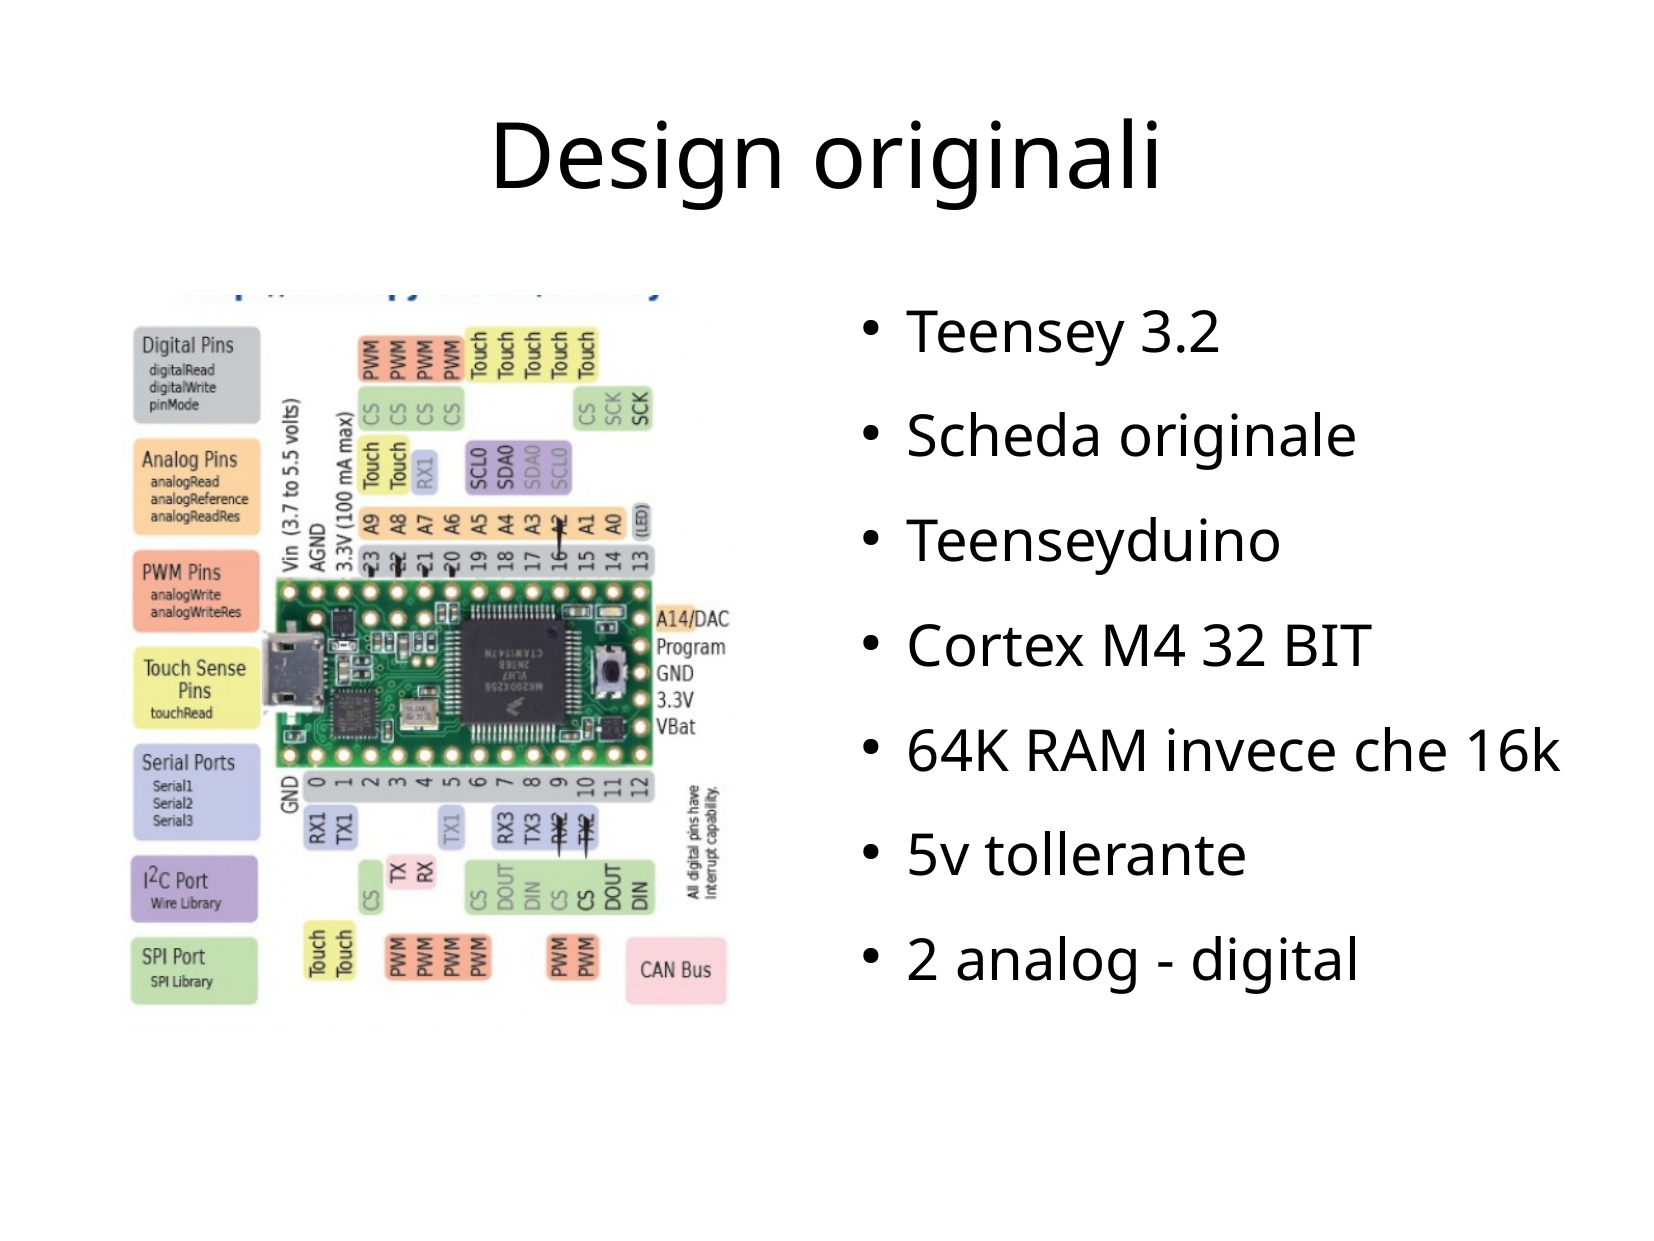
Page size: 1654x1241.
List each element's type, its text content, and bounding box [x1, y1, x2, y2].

picture [120, 295, 736, 1032]
title Design originali [82, 49, 1571, 257]
list Teensey 3.2 Scheda originale Teenseyduino Cortex M4 32 BIT 64K RAM invece che 16k 5v tollerante 2 analog - digital [845, 290, 1572, 1010]
